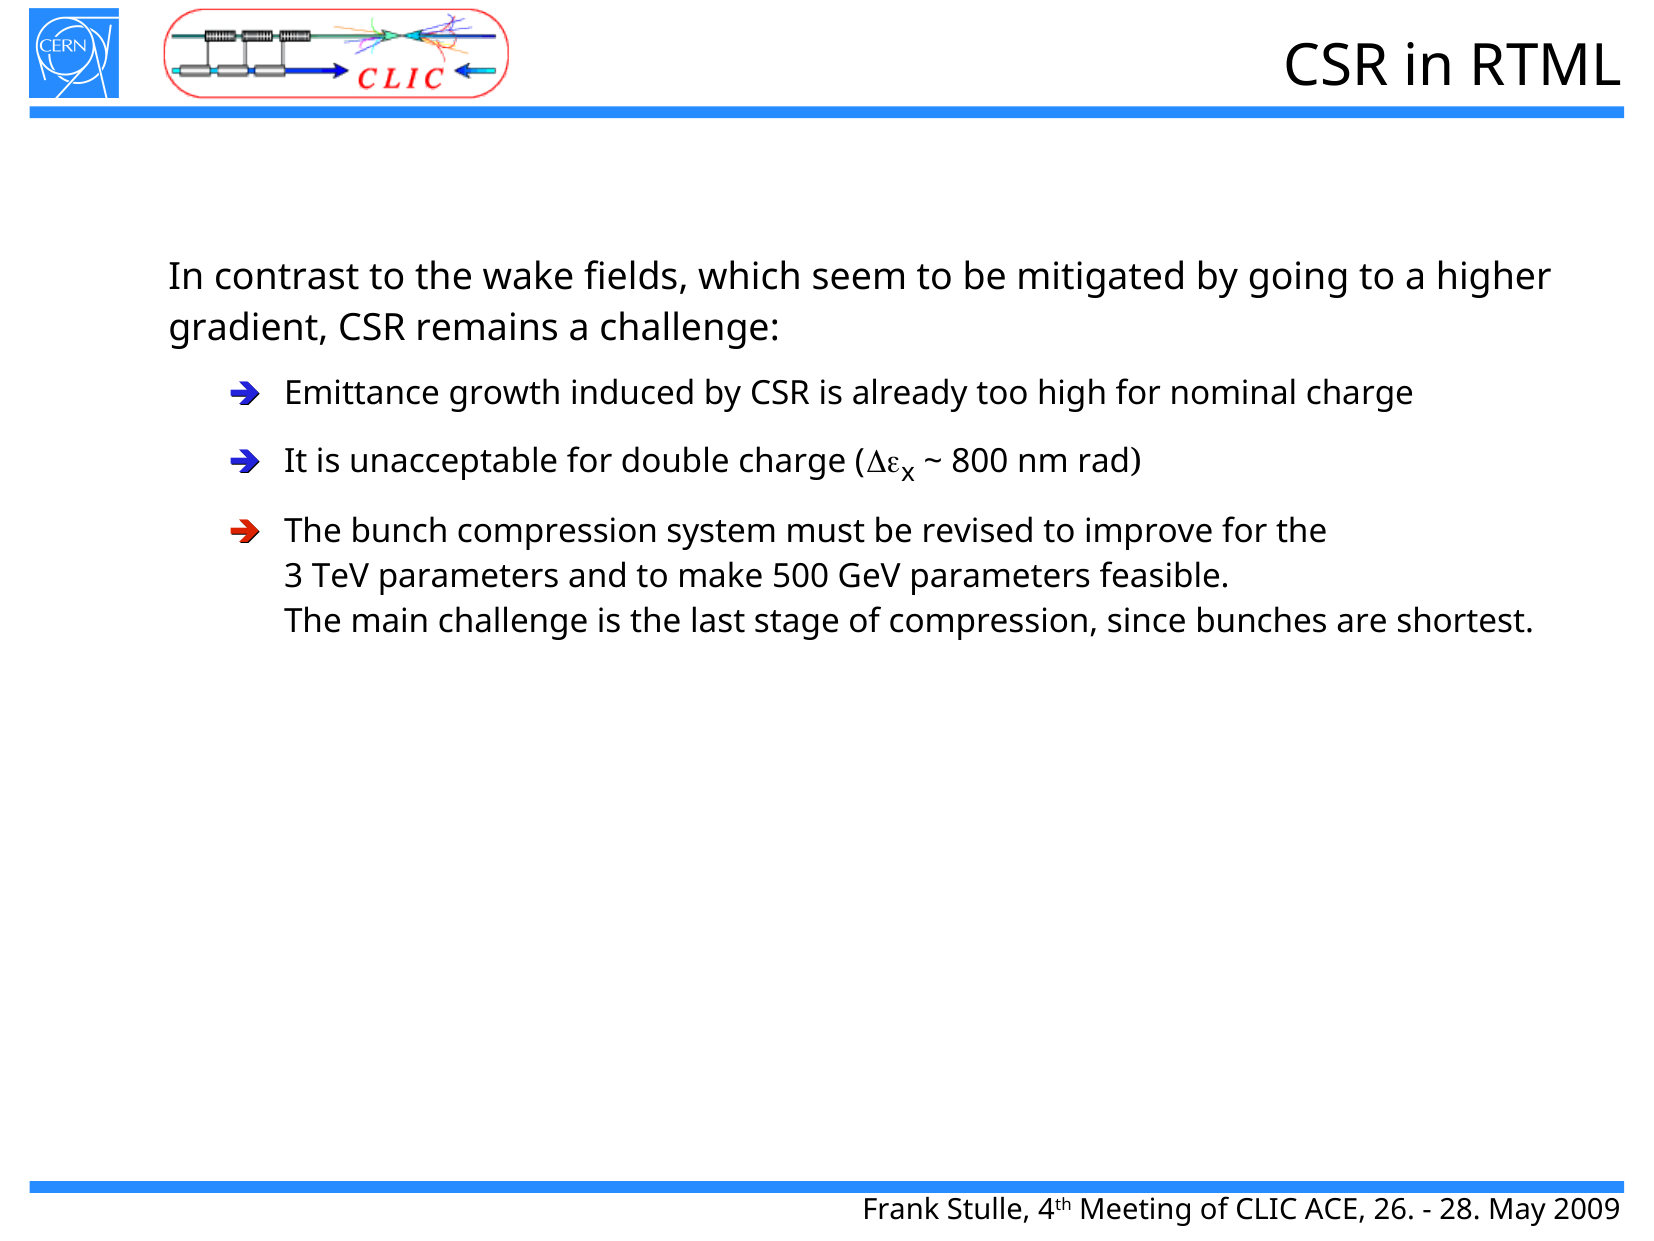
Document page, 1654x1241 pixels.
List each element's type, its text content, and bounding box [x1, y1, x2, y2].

picture [29, 8, 119, 98]
title CSR in RTML [210, 3, 1623, 123]
picture [159, 4, 210, 106]
text_box In contrast to the wake fields, which seem to be mitigated by going to a higher gradient, CSR remains a challenge:  Emittance growth induced by CSR is already too high for nominal charge  It is unacceptable for double charge (Dex ~ 800 nm rad)  The bunch compression system must be revised to improve for the 3 TeV parameters and to make 500 GeV parameters feasible. The main challenge is the last stage of compression, since bunches are shortest. [153, 242, 1530, 620]
